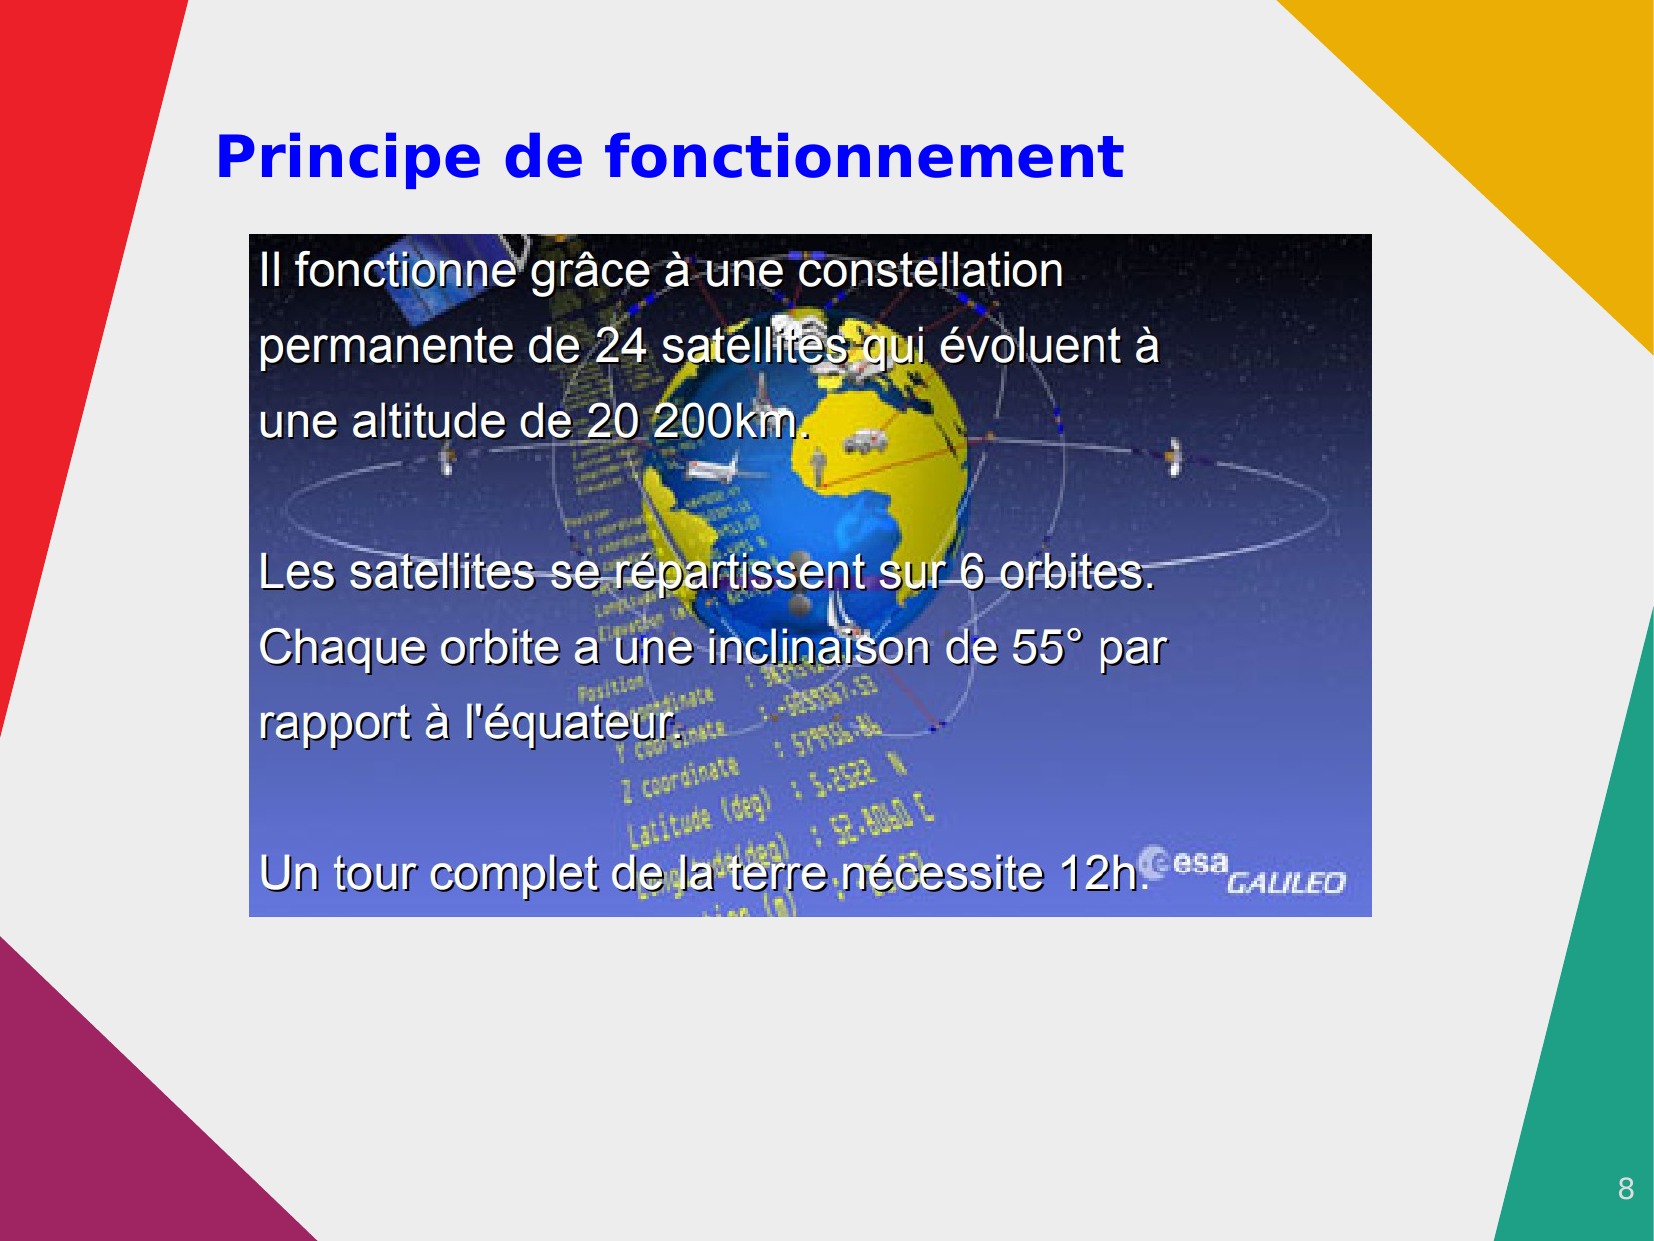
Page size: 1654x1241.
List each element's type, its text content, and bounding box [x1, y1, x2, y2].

title Principe de fonctionnement [0, 59, 1382, 256]
picture [249, 234, 1372, 918]
